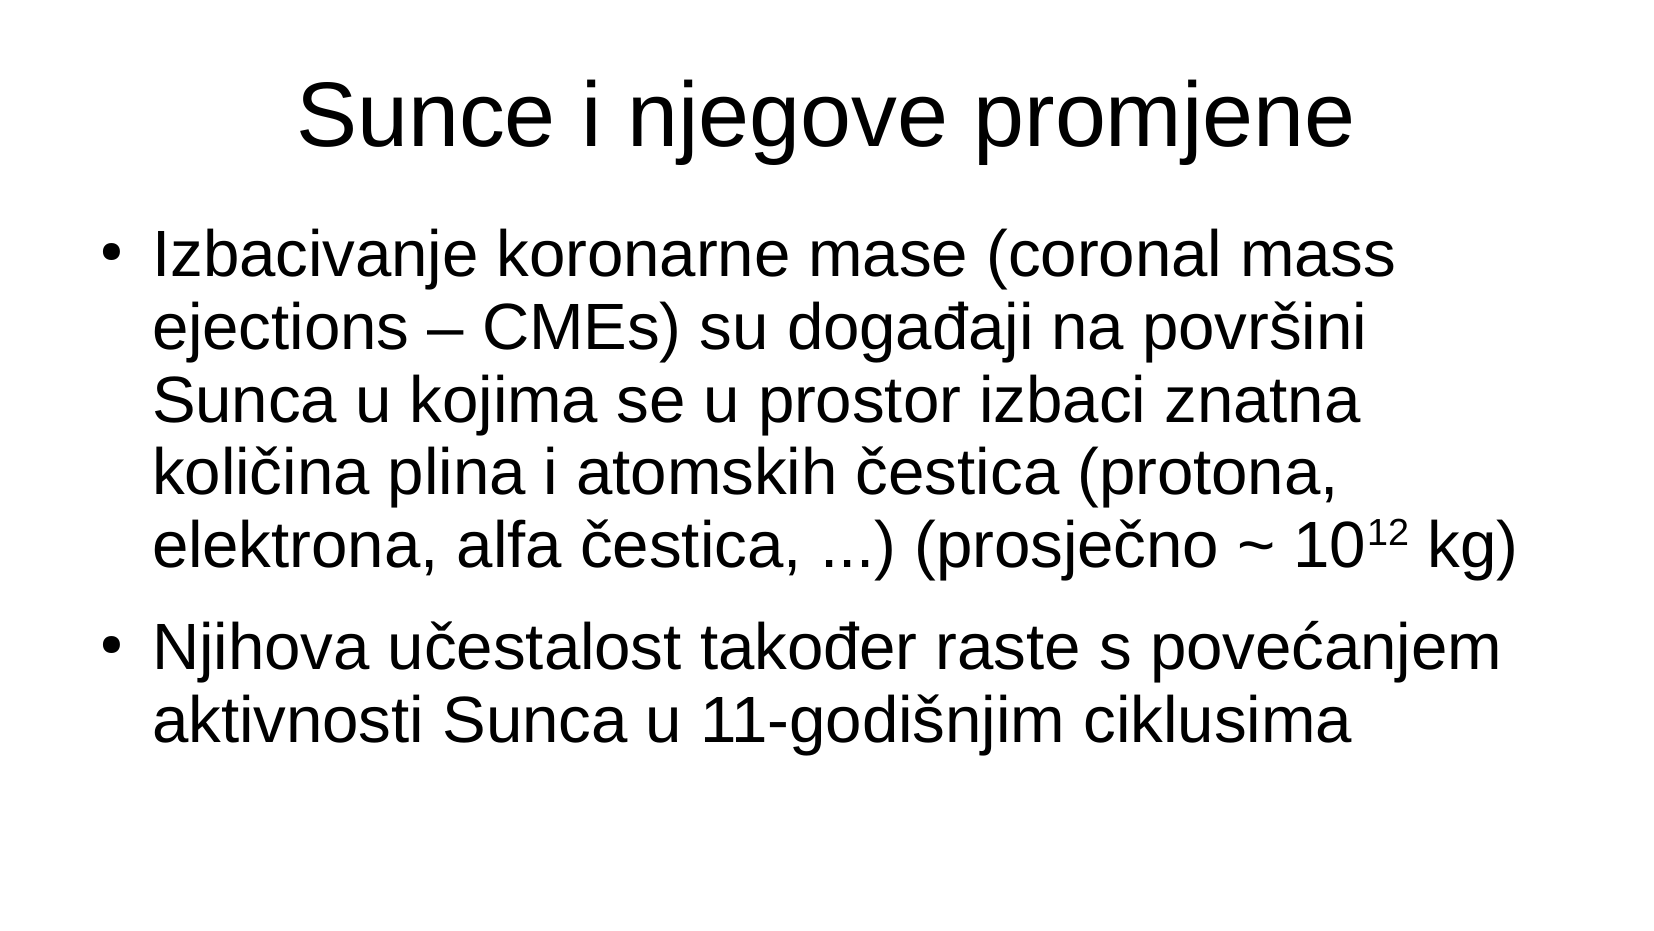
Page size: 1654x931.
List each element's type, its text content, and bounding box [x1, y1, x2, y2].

title Sunce i njegove promjene [82, 37, 1571, 193]
list Izbacivanje koronarne mase (coronal mass ejections – CMEs) su događaji na površini Sunca u kojima se u prostor izbaci znatna količina plina i atomskih čestica (protona, elektrona, alfa čestica, ...) (prosječno ~ 1012 kg) Njihova učestalost također raste s povećanjem aktivnosti Sunca u 11-godišnjim ciklusima [82, 217, 1571, 758]
